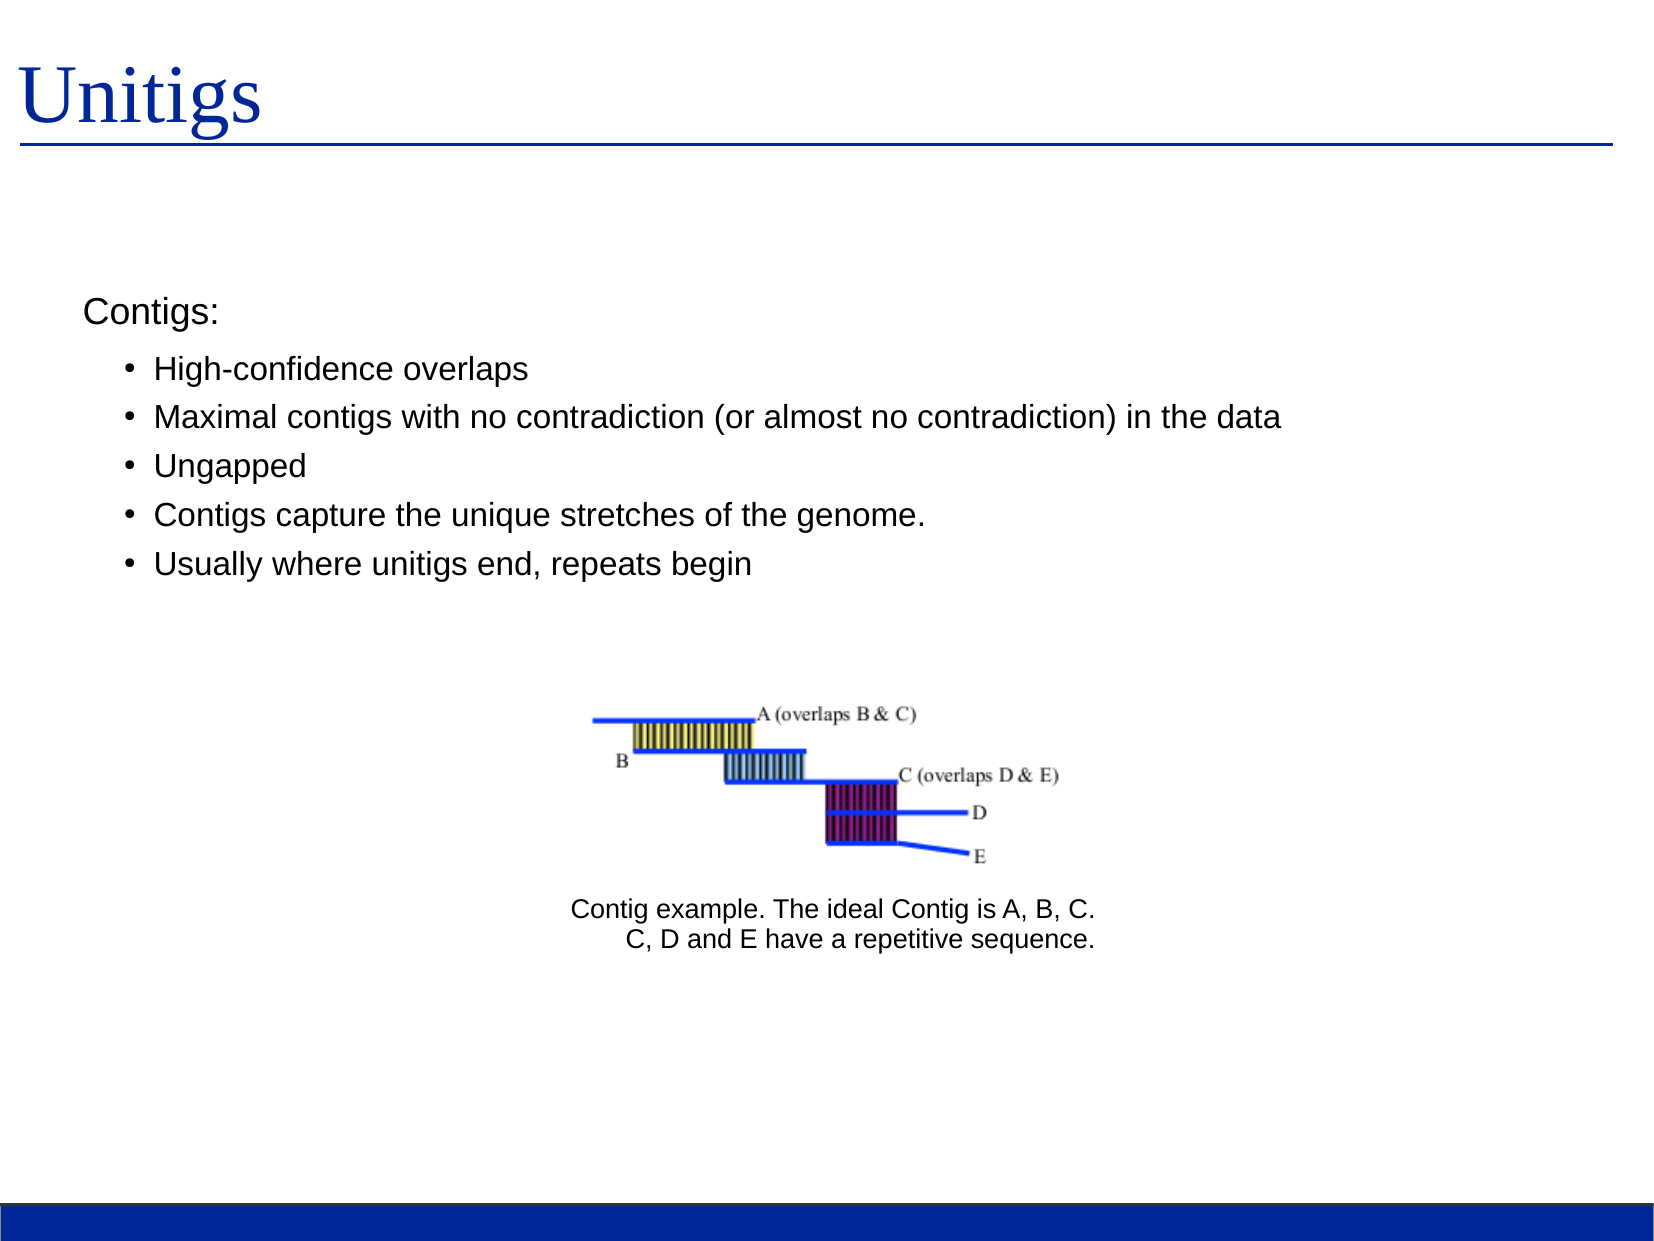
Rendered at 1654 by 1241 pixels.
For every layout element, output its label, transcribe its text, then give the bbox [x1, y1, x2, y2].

picture [572, 691, 1082, 876]
text_box Contig example. The ideal Contig is A, B, C. C, D and E have a repetitive sequence. [555, 886, 1129, 993]
title Unitigs [17, 0, 1589, 198]
list Contigs: High-confidence overlaps Maximal contigs with no contradiction (or almost no contradiction) in the data Ungapped Contigs capture the unique stretches of the genome. Usually where unitigs end, repeats begin [82, 290, 1571, 1109]
